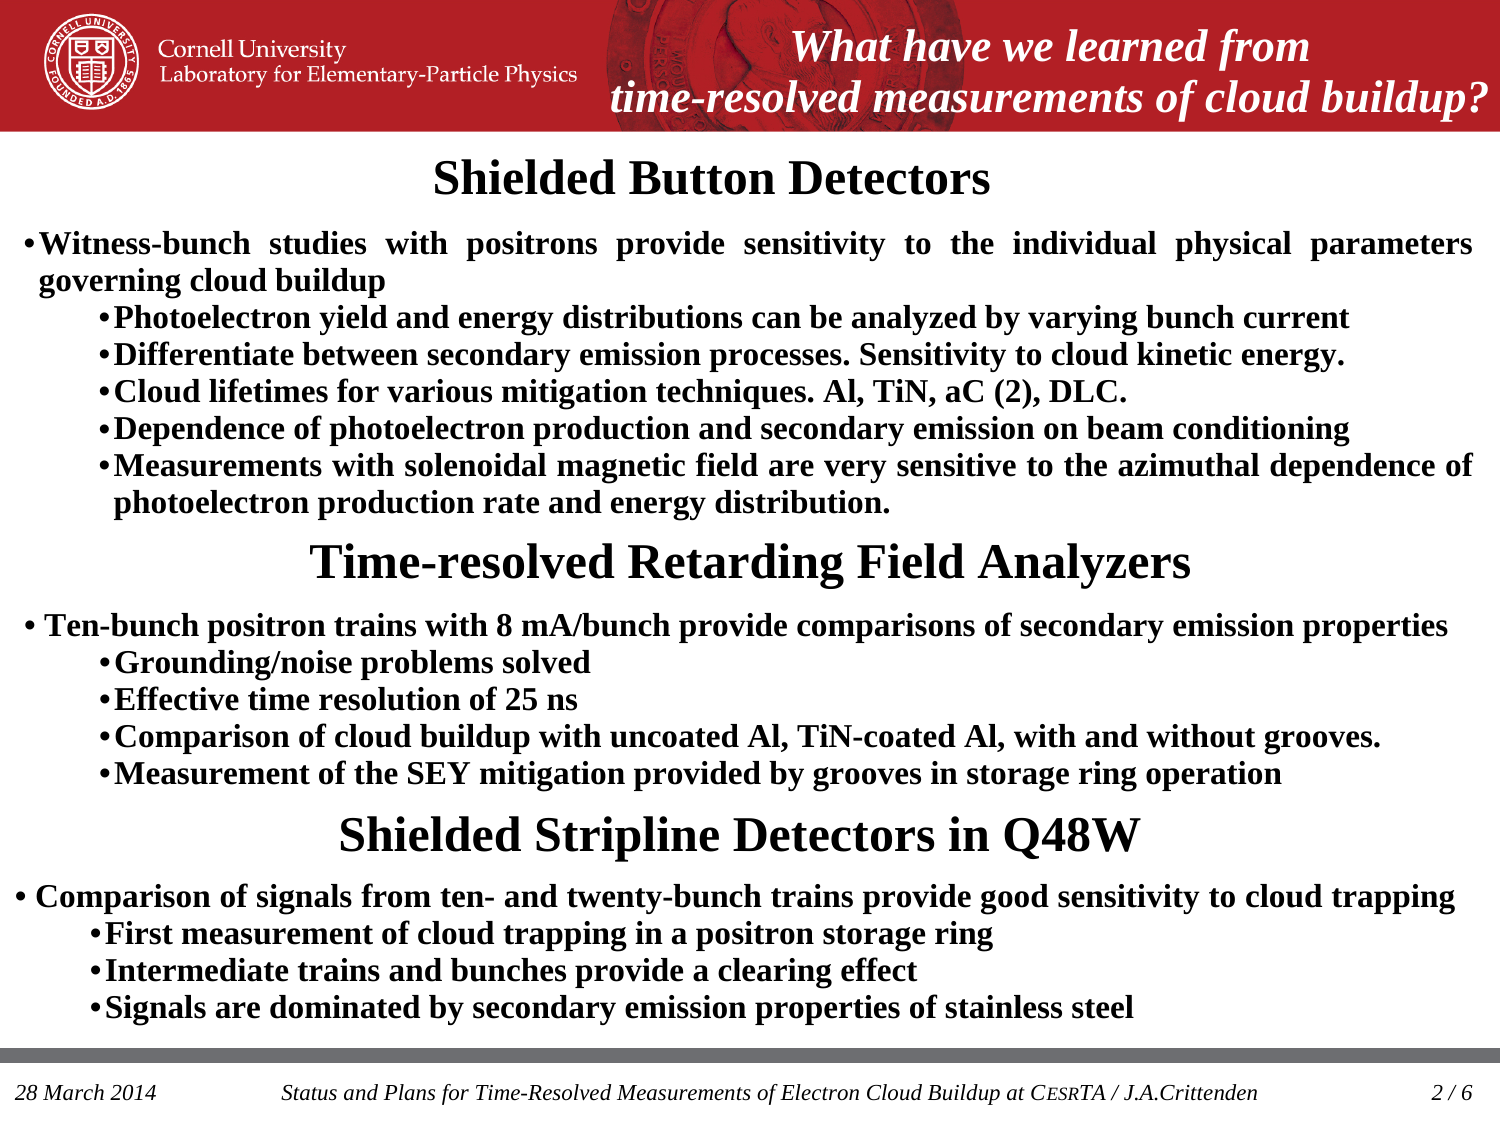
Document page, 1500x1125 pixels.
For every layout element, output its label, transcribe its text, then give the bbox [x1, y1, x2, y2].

text_box Shielded Button Detectors [412, 142, 1013, 213]
picture [0, 0, 1500, 132]
title What have we learned from time-resolved measurements of cloud buildup? [600, 7, 1500, 136]
text_box Shielded Stripline Detectors in Q48W [201, 799, 1280, 870]
text_box Ten-bunch positron trains with 8 mA/bunch provide comparisons of secondary emission properties Grounding/noise problems solved Effective time resolution of 25 ns Comparison of cloud buildup with uncoated Al, TiN-coated Al, with and without grooves. Measurement of the SEY mitigation provided by grooves in storage ring operation [9, 599, 1491, 800]
text_box Witness-bunch studies with positrons provide sensitivity to the individual physical parameters governing cloud buildup Photoelectron yield and energy distributions can be analyzed by varying bunch current Differentiate between secondary emission processes. Sensitivity to cloud kinetic energy. Cloud lifetimes for various mitigation techniques. Al, TiN, aC (2), DLC. Dependence of photoelectron production and secondary emission on beam conditioning Measurements with solenoidal magnetic field are very sensitive to the azimuthal dependence of photoelectron production rate and energy distribution. [8, 217, 1491, 529]
text_box Time-resolved Retarding Field Analyzers [211, 526, 1290, 597]
text_box Comparison of signals from ten- and twenty-bunch trains provide good sensitivity to cloud trapping First measurement of cloud trapping in a positron storage ring Intermediate trains and bunches provide a clearing effect Signals are dominated by secondary emission properties of stainless steel [0, 870, 1482, 1033]
